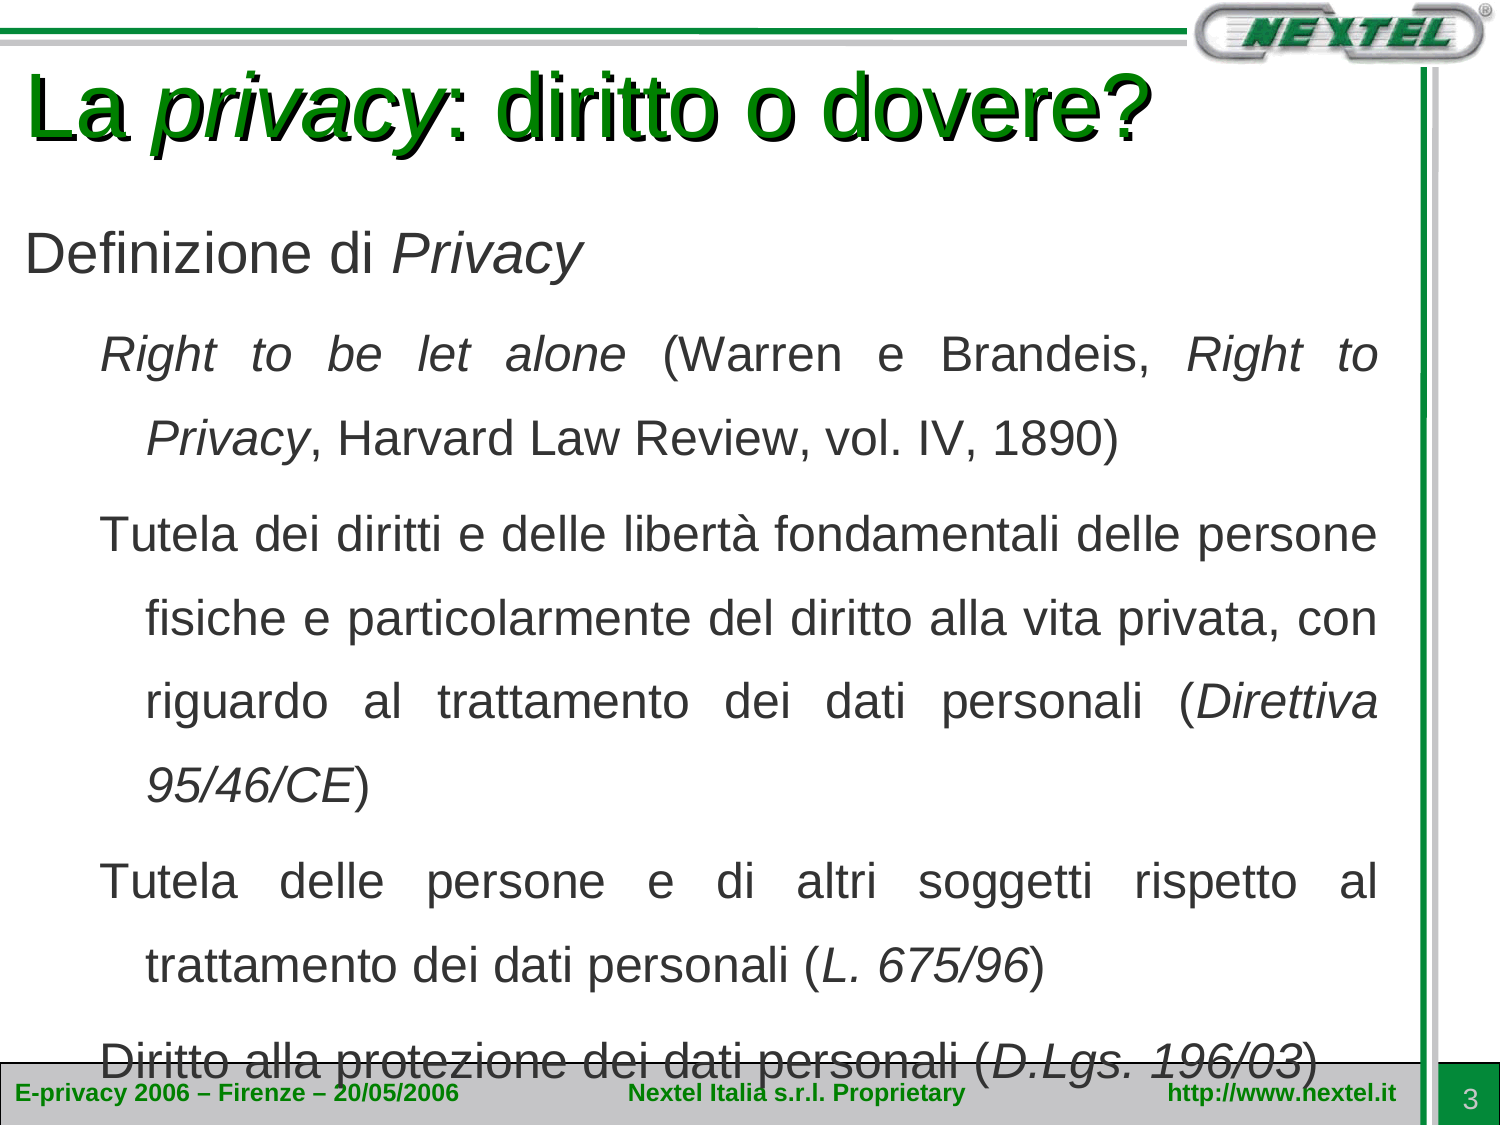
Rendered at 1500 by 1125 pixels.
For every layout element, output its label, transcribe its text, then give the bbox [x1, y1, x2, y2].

list Definizione di Privacy Right to be let alone (Warren e Brandeis, Right to Privacy, Harvard Law Review, vol. IV, 1890) Tutela dei diritti e delle libertà fondamentali delle persone fisiche e particolarmente del diritto alla vita privata, con riguardo al trattamento dei dati personali (Direttiva 95/46/CE) Tutela delle persone e di altri soggetti rispetto al trattamento dei dati personali (L. 675/96) Diritto alla protezione dei dati personali (D.Lgs. 196/03) [10, 181, 1394, 1064]
picture [1187, 0, 1500, 67]
title La privacy: diritto o dovere? [10, 30, 1361, 181]
